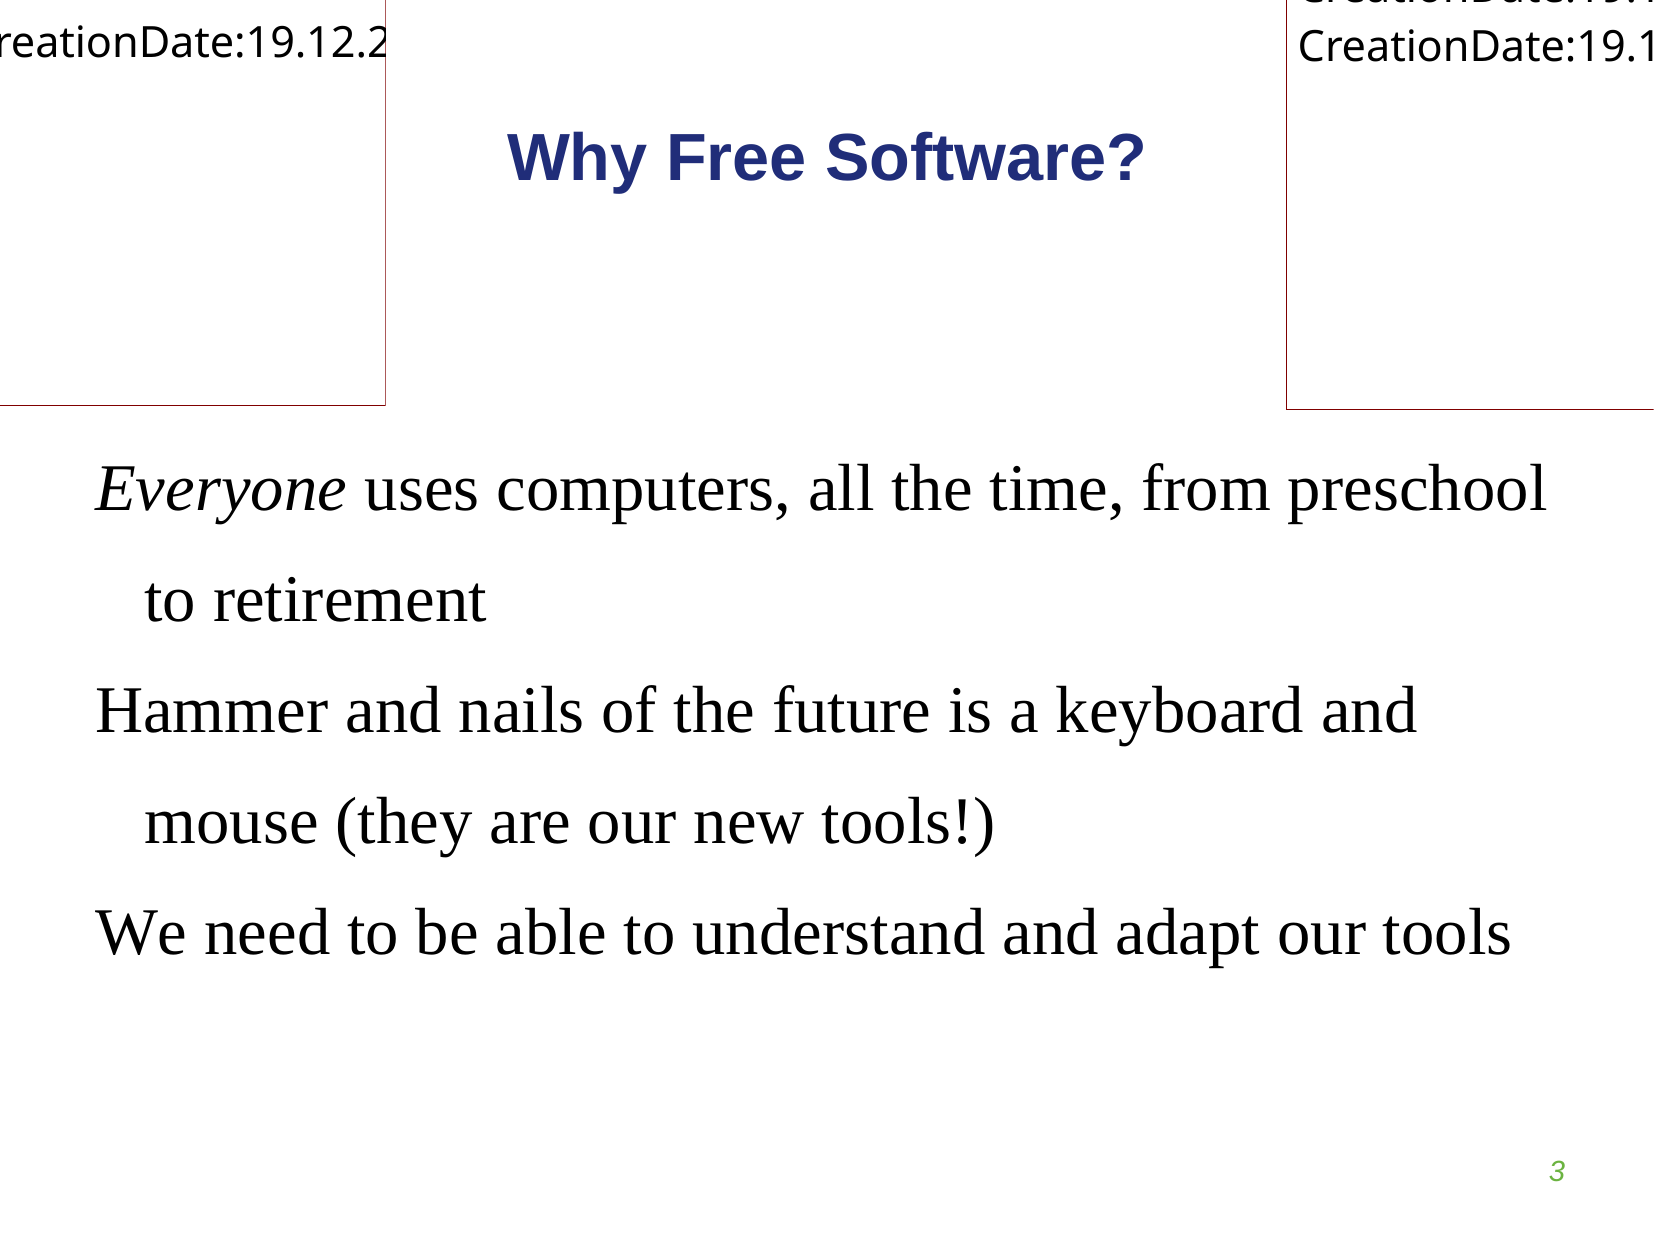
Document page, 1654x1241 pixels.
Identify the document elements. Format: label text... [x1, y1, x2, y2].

list Everyone uses computers, all the time, from preschool to retirement Hammer and nails of the future is a keyboard and mouse (they are our new tools!) We need to be able to understand and adapt our tools [59, 413, 1561, 1152]
title Why Free Software? [121, 53, 1534, 261]
